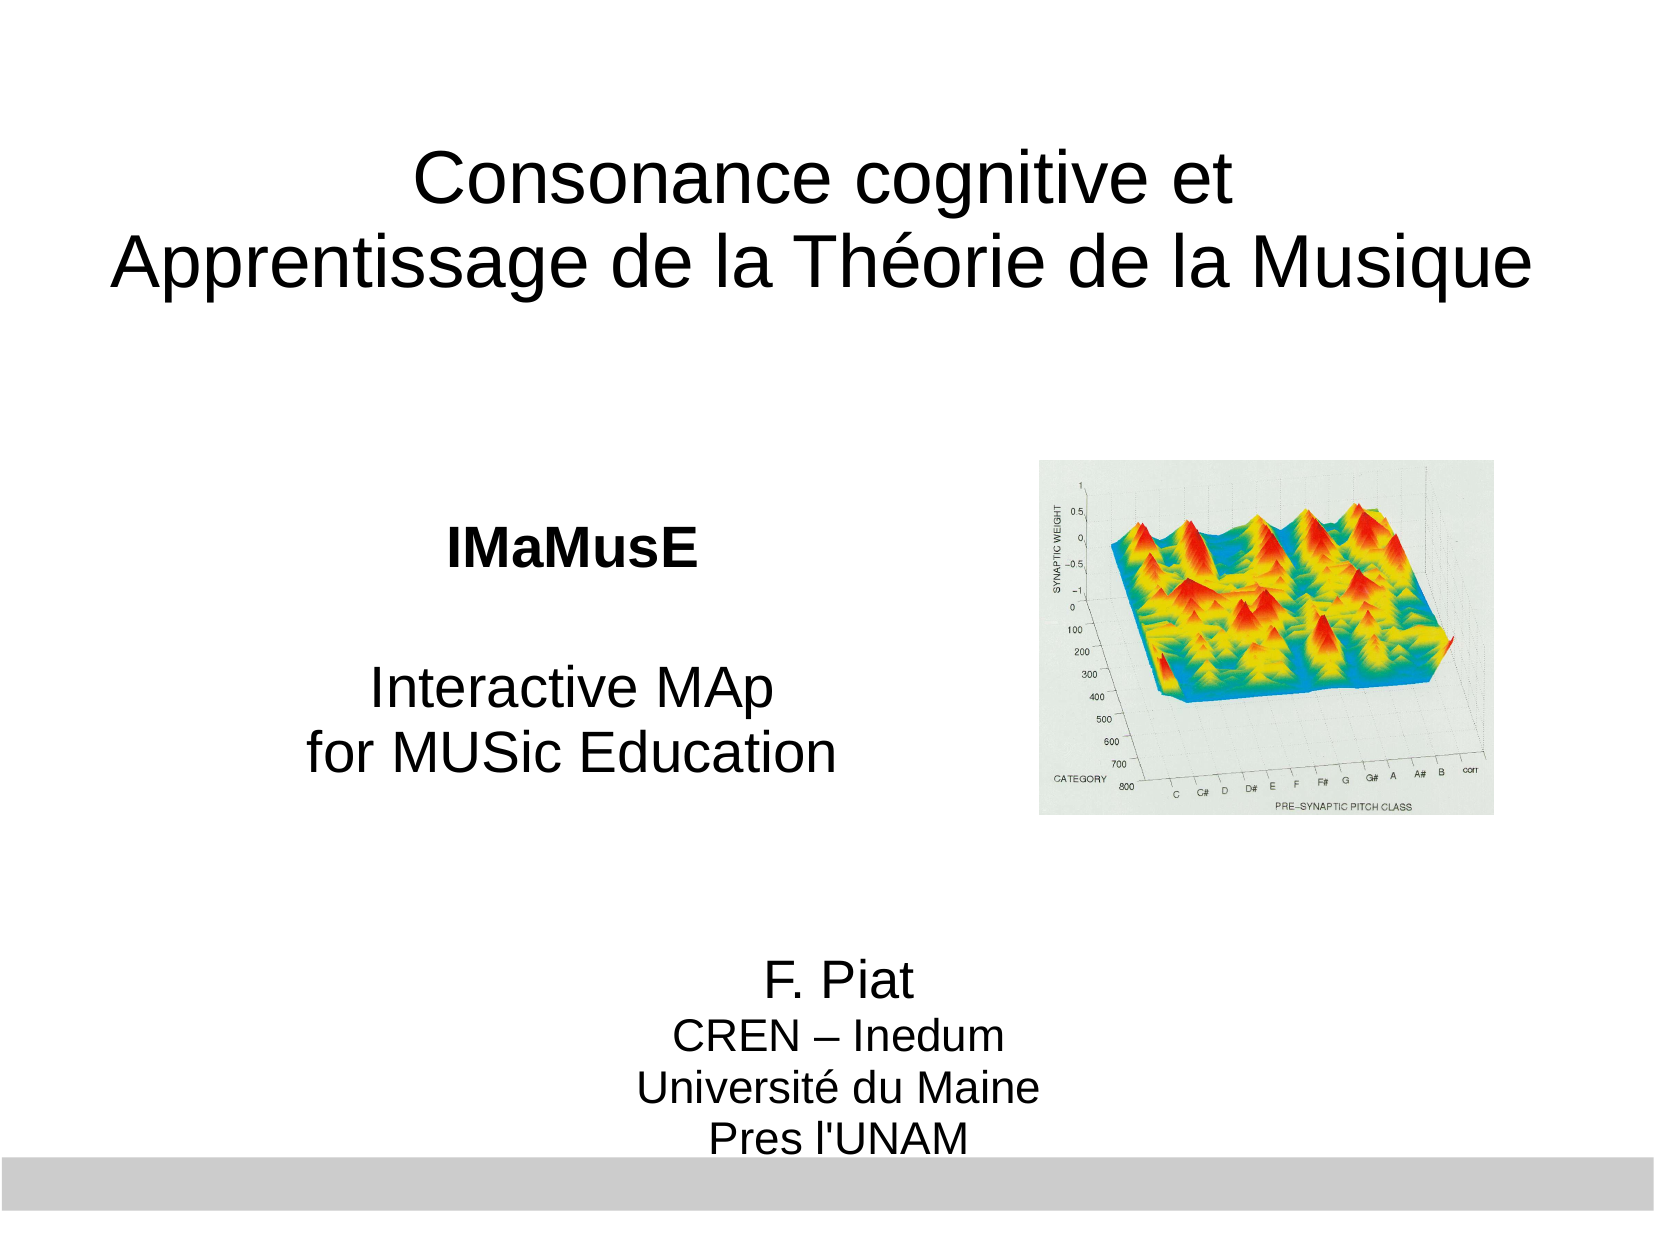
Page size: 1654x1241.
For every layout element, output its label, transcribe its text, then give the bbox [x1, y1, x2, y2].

text_box F. Piat CREN – Inedum Université du Maine Pres l'UNAM [402, 891, 1277, 1223]
picture [1075, 460, 1494, 815]
subtitle Consonance cognitive et Apprentissage de la Théorie de la Musique [63, 47, 1583, 392]
text_box IMaMusE Interactive MAp for MUSic Education [70, 413, 1075, 886]
